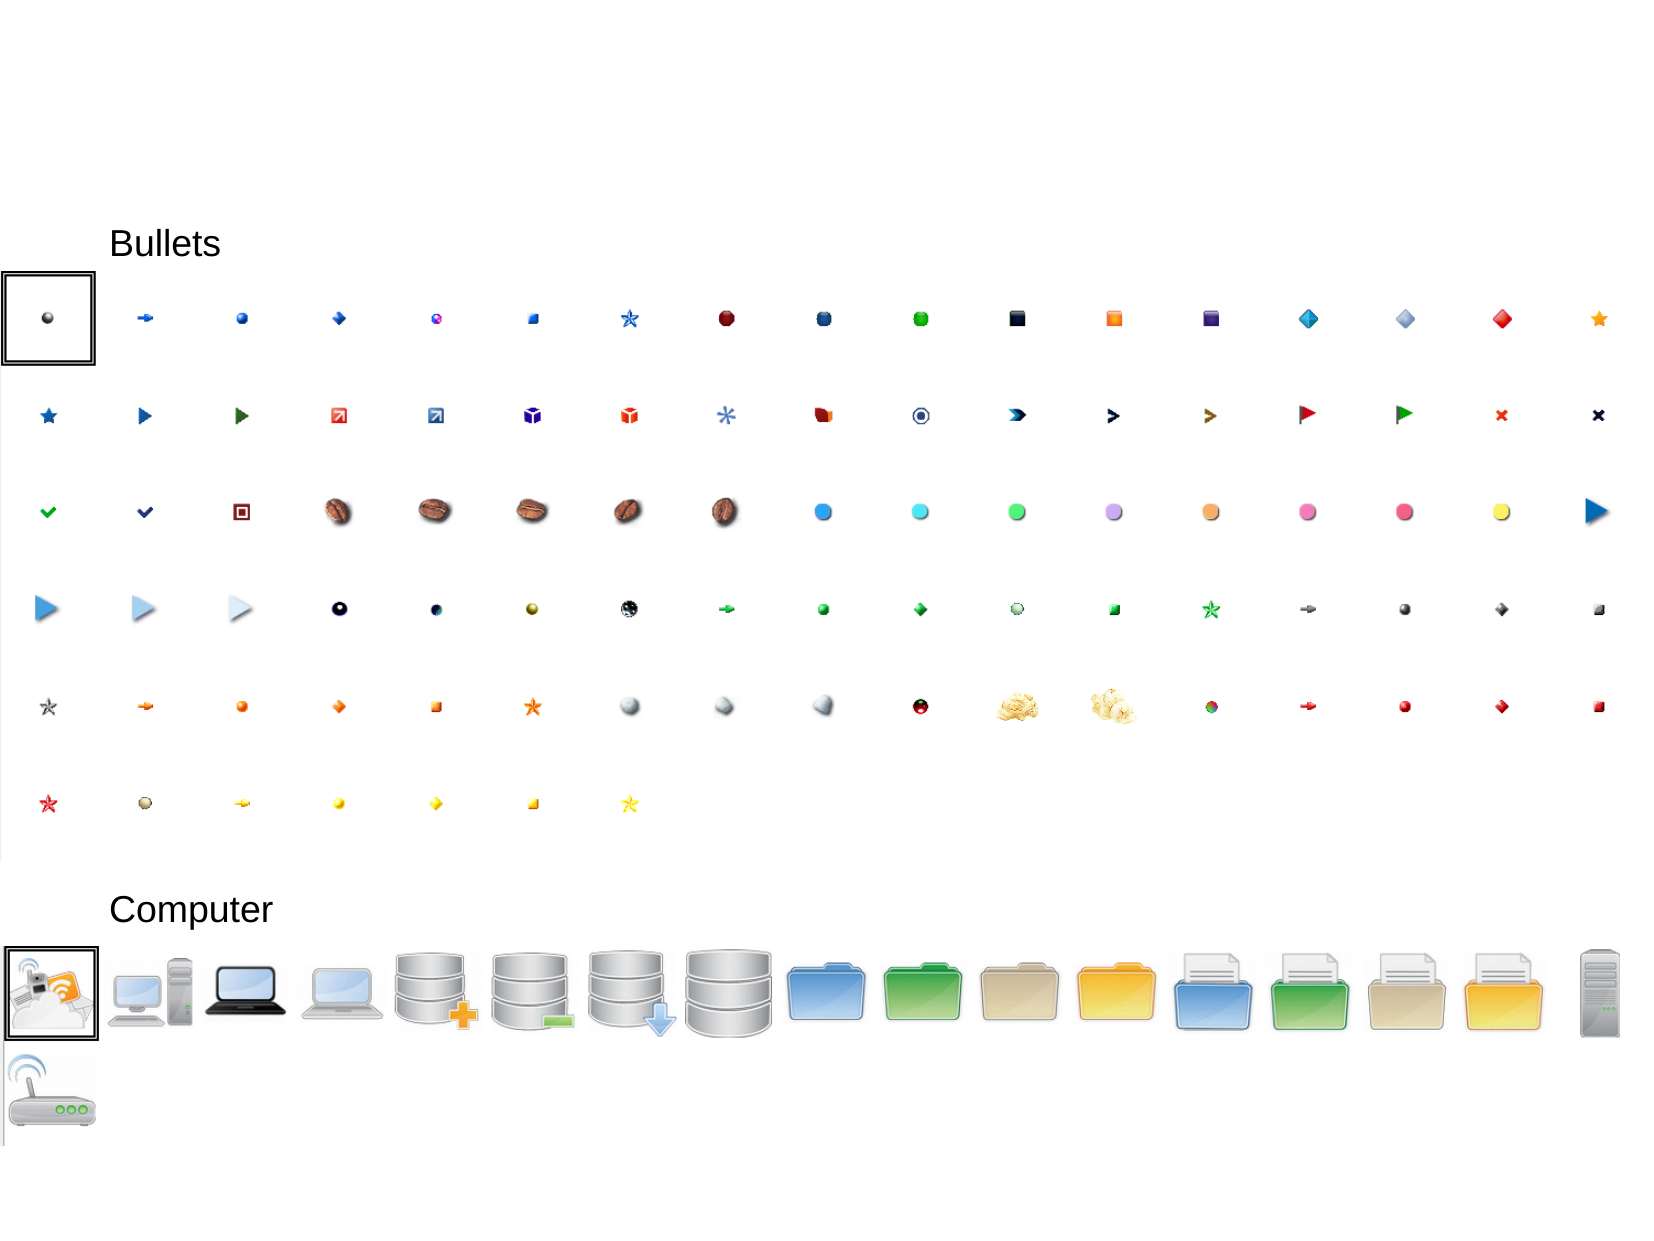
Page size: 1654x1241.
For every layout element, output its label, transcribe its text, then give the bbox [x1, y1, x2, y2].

text_box Computer [94, 881, 296, 947]
picture [0, 271, 1654, 861]
text_box Bullets [94, 214, 237, 272]
picture [0, 946, 1654, 1146]
